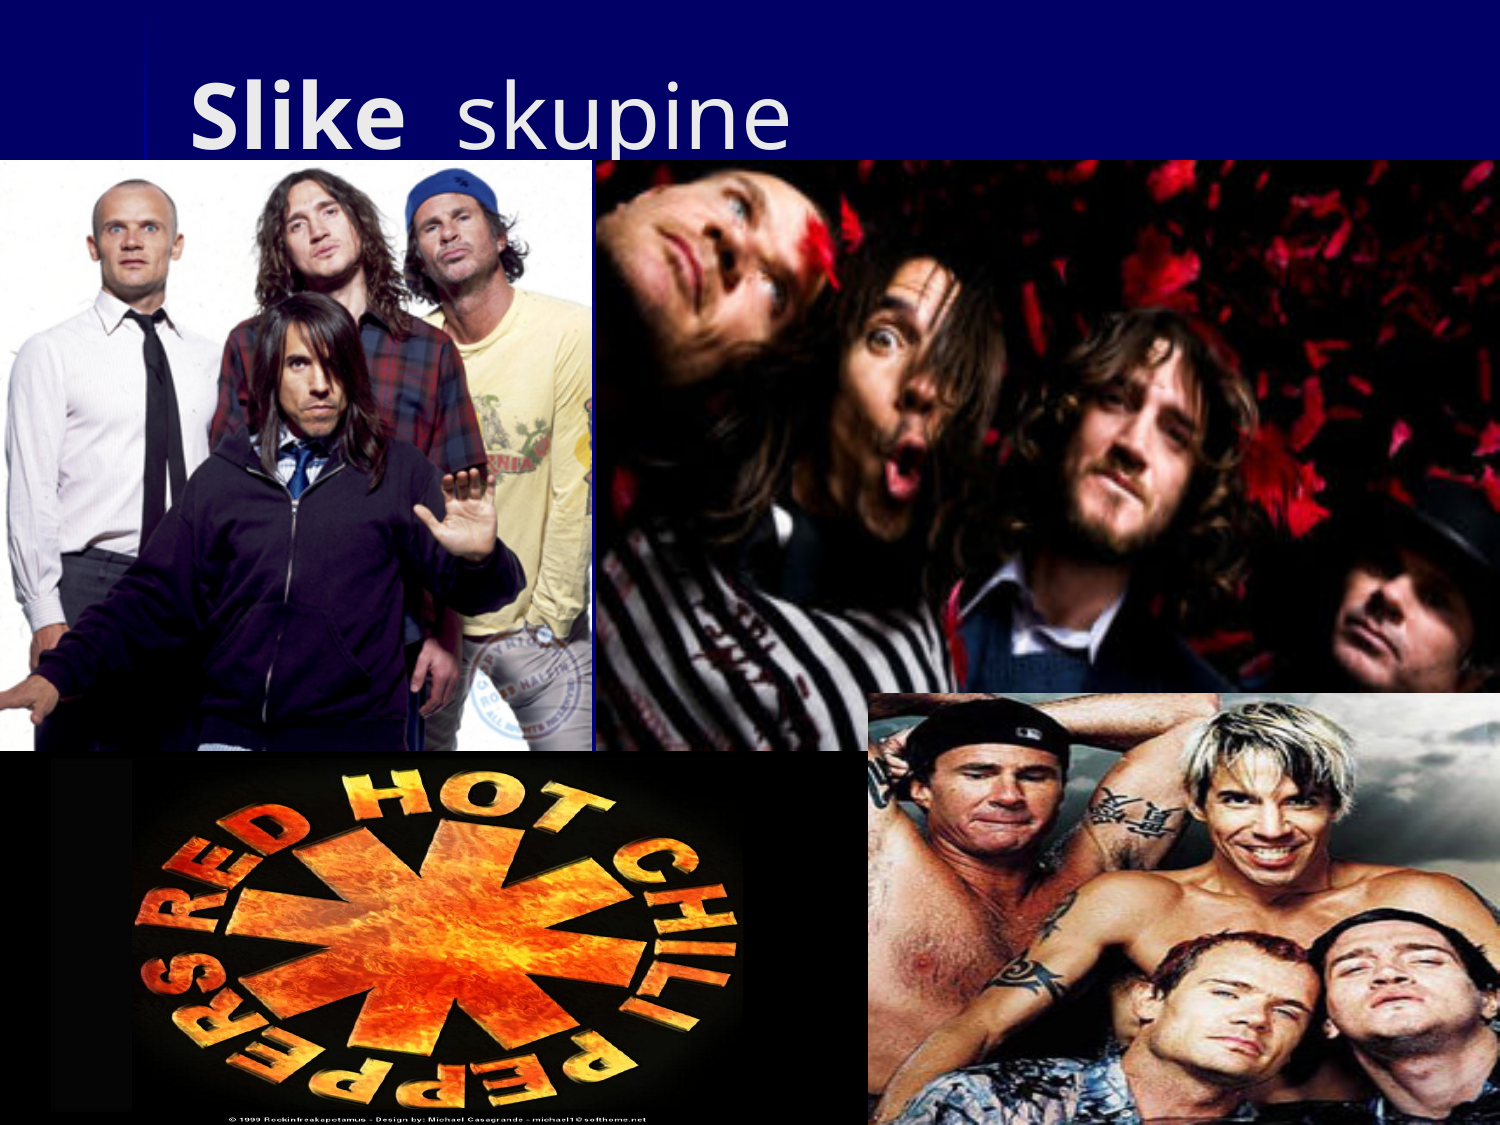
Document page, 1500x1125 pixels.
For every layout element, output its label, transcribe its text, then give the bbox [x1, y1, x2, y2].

picture [0, 160, 1500, 1125]
title Slike skupine [174, 50, 1413, 285]
